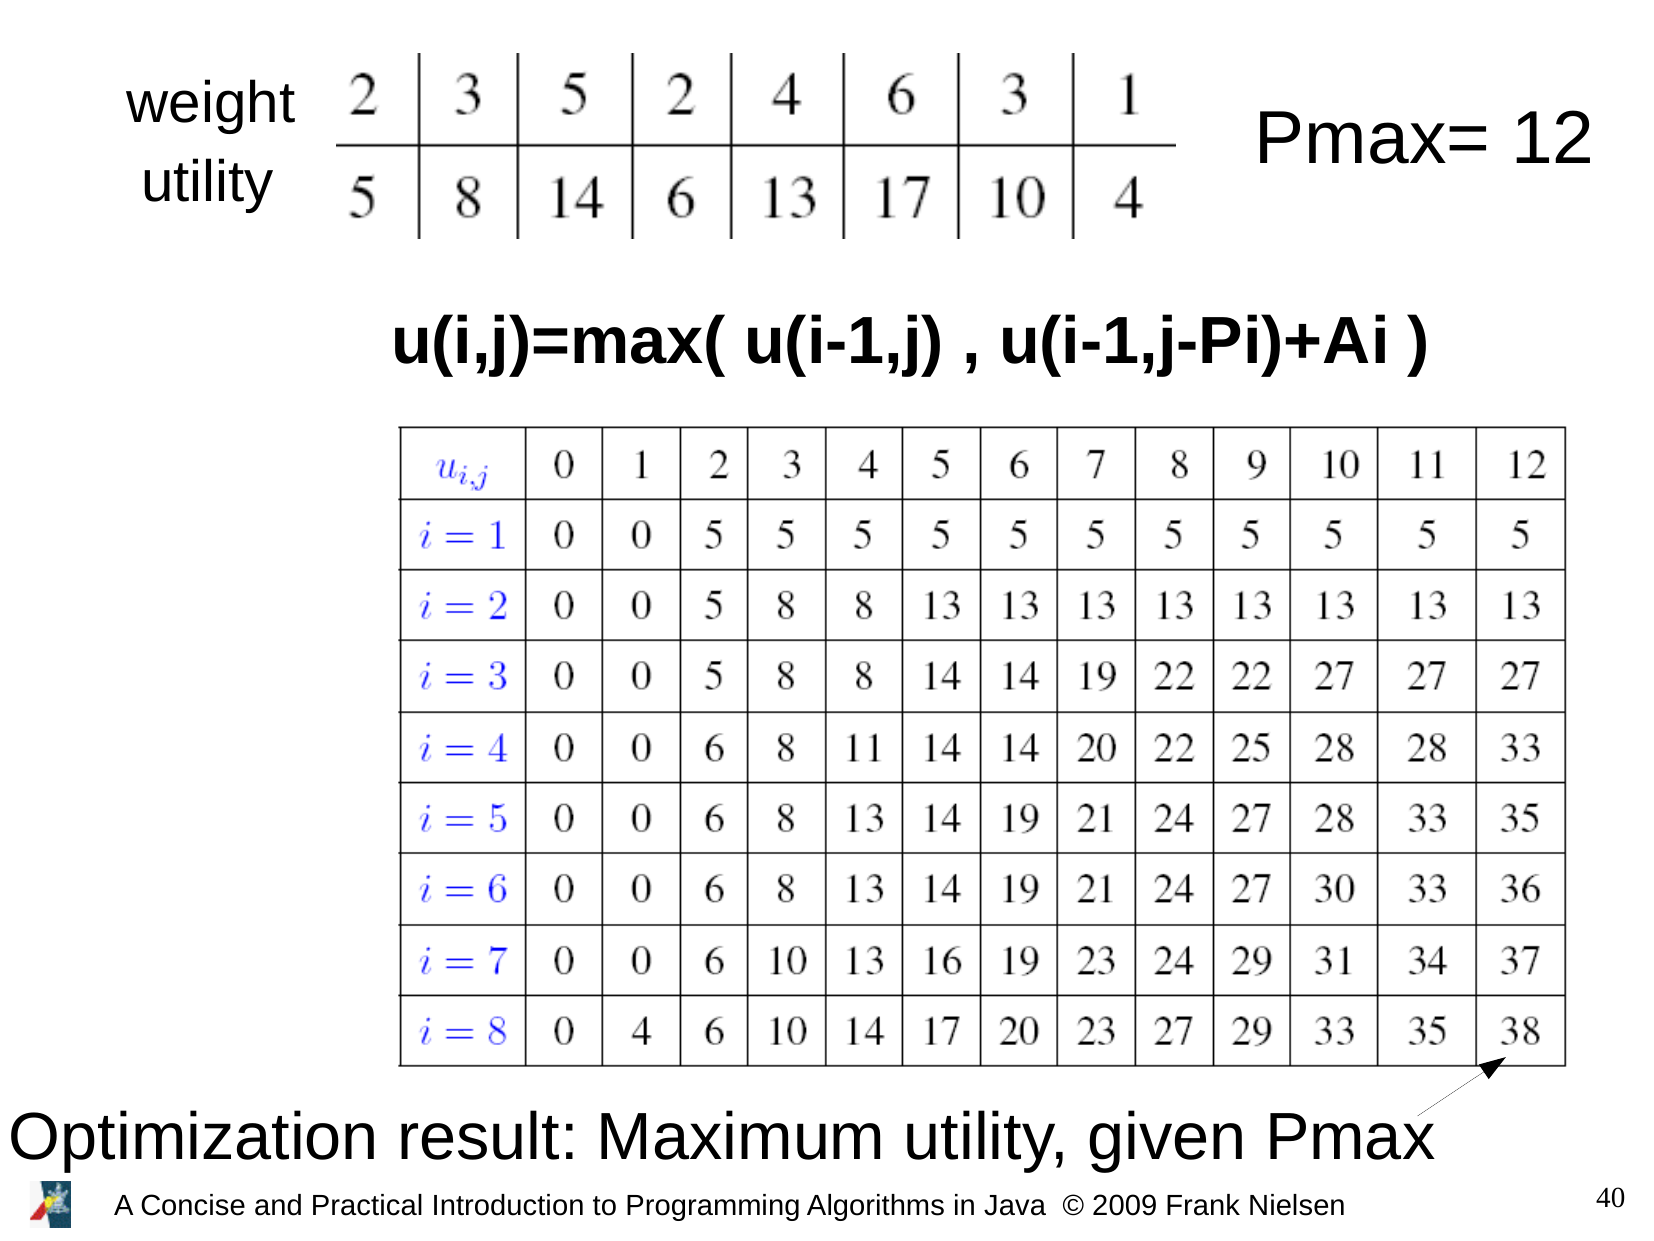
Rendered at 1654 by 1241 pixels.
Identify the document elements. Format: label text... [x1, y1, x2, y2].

text_box utility [126, 141, 290, 222]
picture [29, 1182, 71, 1228]
picture [336, 53, 1176, 239]
text_box Optimization result: Maximum utility, given Pmax [0, 1091, 1452, 1182]
text_box u(i,j)=max( u(i-1,j) , u(i-1,j-Pi)+Ai ) [302, 295, 1447, 385]
text_box Pmax= 12 [1240, 88, 1610, 188]
text_box weight [112, 62, 311, 142]
picture [397, 419, 1571, 1081]
